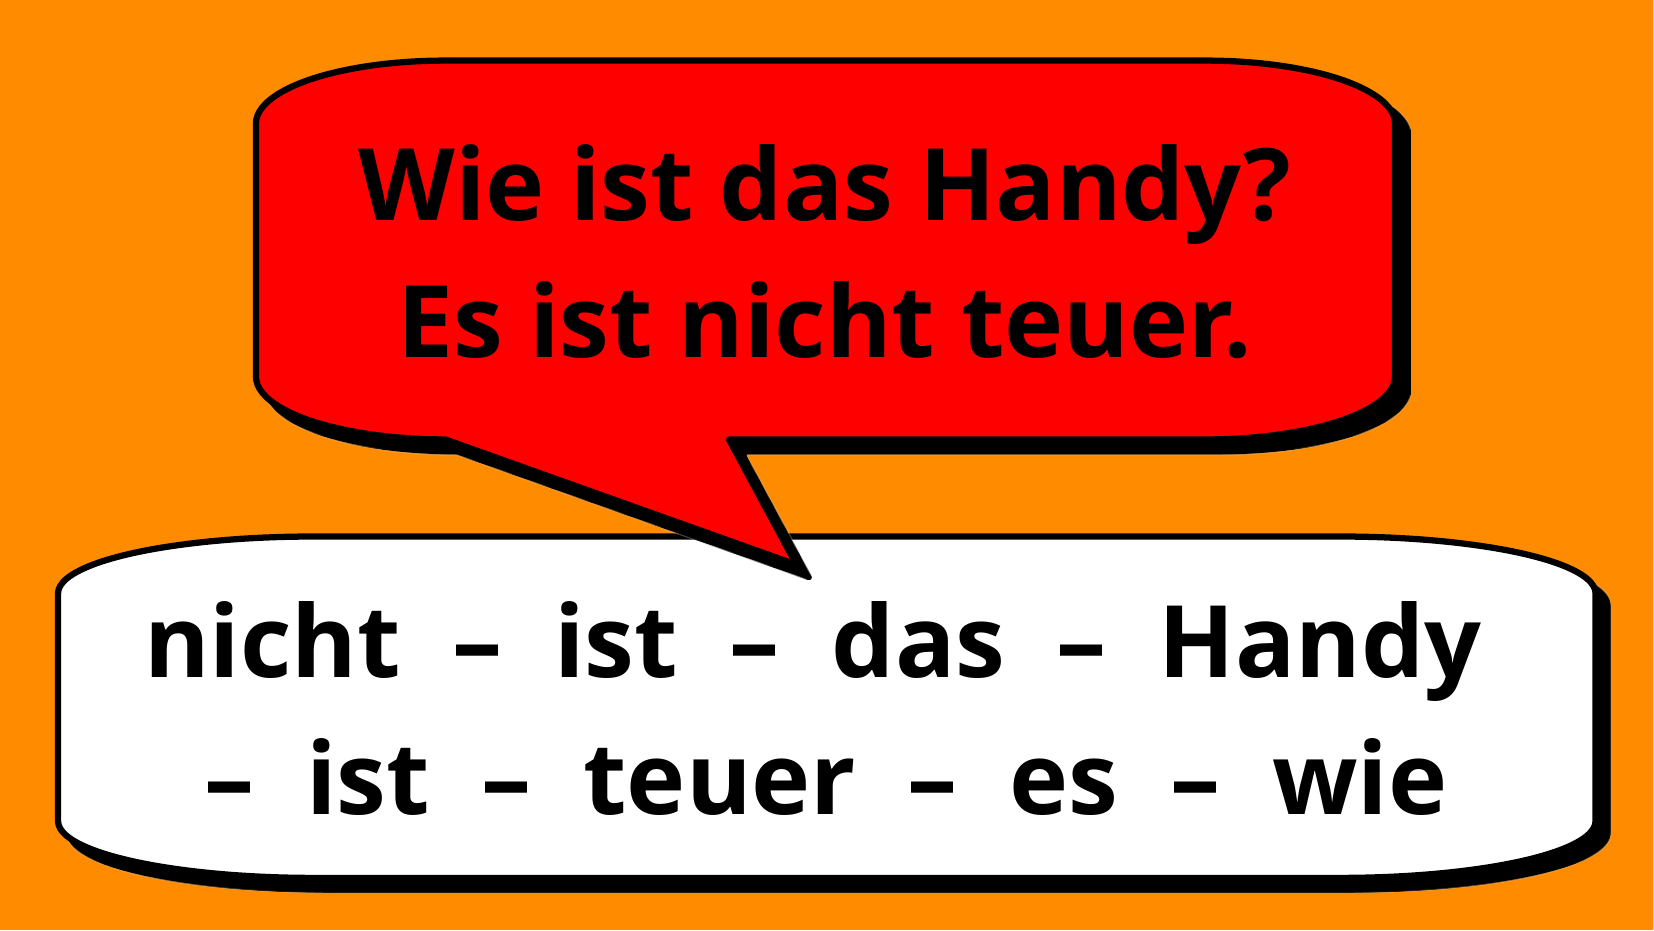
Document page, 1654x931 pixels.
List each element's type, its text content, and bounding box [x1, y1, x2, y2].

text_box nicht – ist – das – Handy – ist – teuer – es – wie [58, 536, 1596, 878]
text_box Wie ist das Handy? Es ist nicht teuer. [255, 60, 1396, 565]
